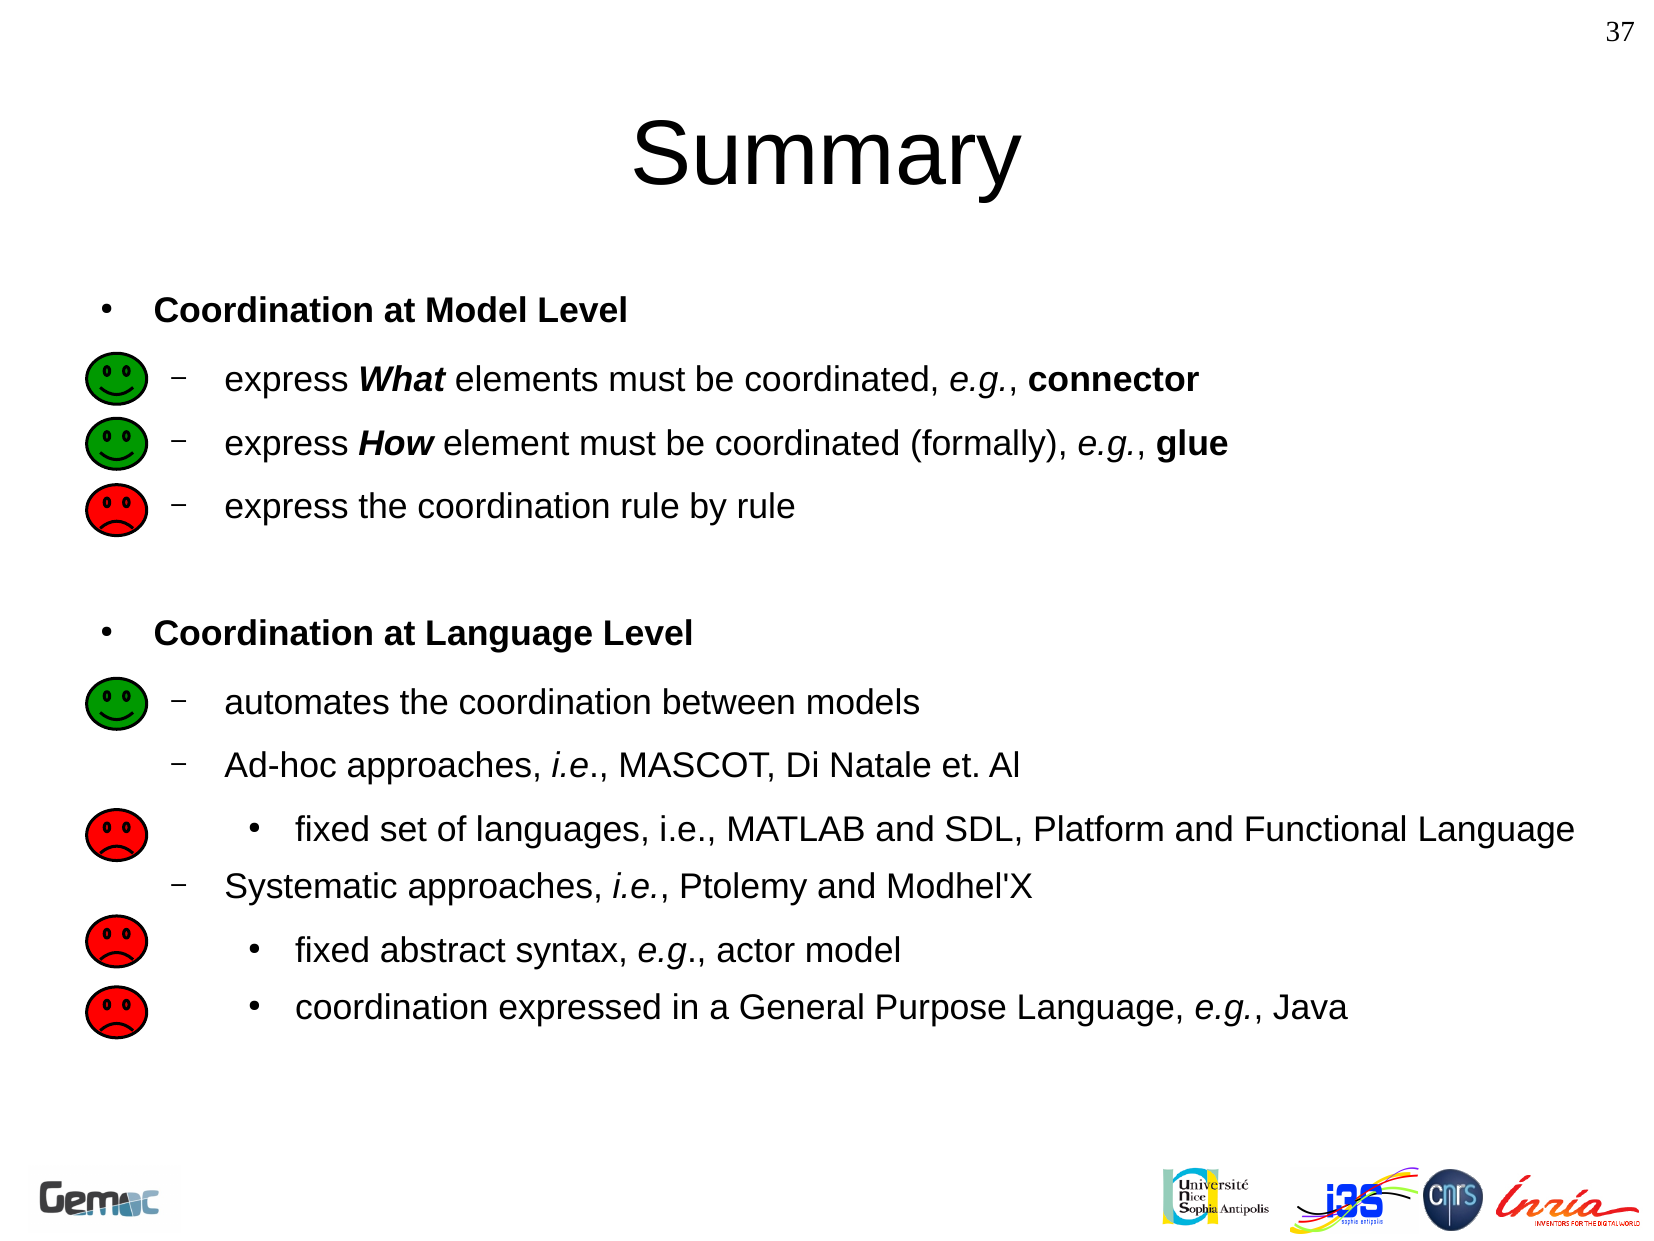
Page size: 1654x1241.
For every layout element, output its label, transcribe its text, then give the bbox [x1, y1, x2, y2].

picture [1137, 1150, 1647, 1241]
text_box [86, 418, 147, 470]
text_box [86, 678, 147, 730]
text_box [86, 484, 147, 536]
text_box [86, 809, 147, 861]
list Coordination at Model Level express What elements must be coordinated, e.g., connector express How element must be coordinated (formally), e.g., glue express the coordination rule by rule Coordination at Language Level automates the coordination between models Ad-hoc approaches, i.e., MASCOT, Di Natale et. Al fixed set of languages, i.e., MATLAB and SDL, Platform and Functional Language Systematic approaches, i.e., Ptolemy and Modhel'X fixed abstract syntax, e.g., actor model coordination expressed in a General Purpose Language, e.g., Java [82, 290, 1621, 1010]
text_box [86, 915, 147, 967]
text_box [86, 986, 147, 1038]
title Summary [82, 49, 1571, 257]
text_box [86, 353, 147, 405]
